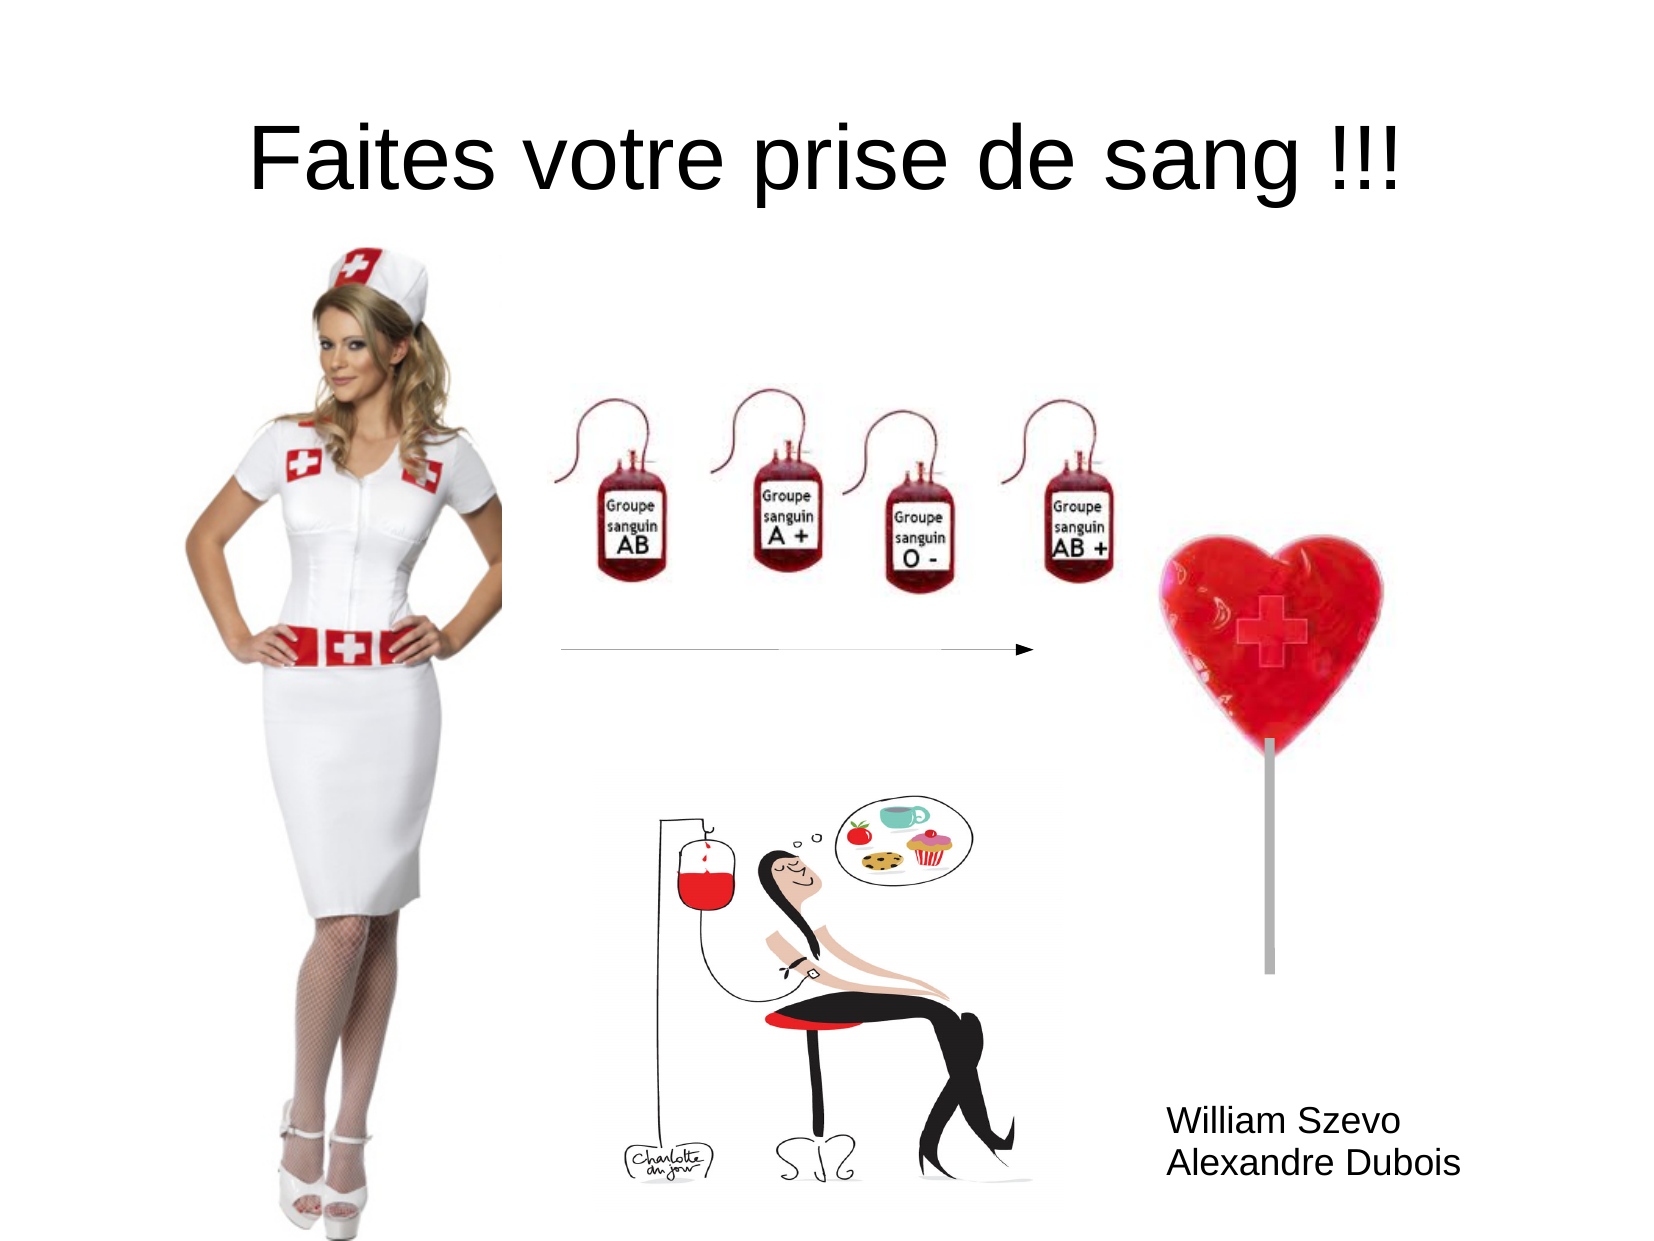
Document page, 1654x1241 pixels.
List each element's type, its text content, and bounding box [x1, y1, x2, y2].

text_box William Szevo Alexandre Dubois [1151, 1092, 1625, 1192]
title Faites votre prise de sang !!! [82, 49, 1571, 257]
picture [0, 237, 502, 1241]
picture [594, 767, 1063, 1212]
picture [547, 383, 1447, 824]
